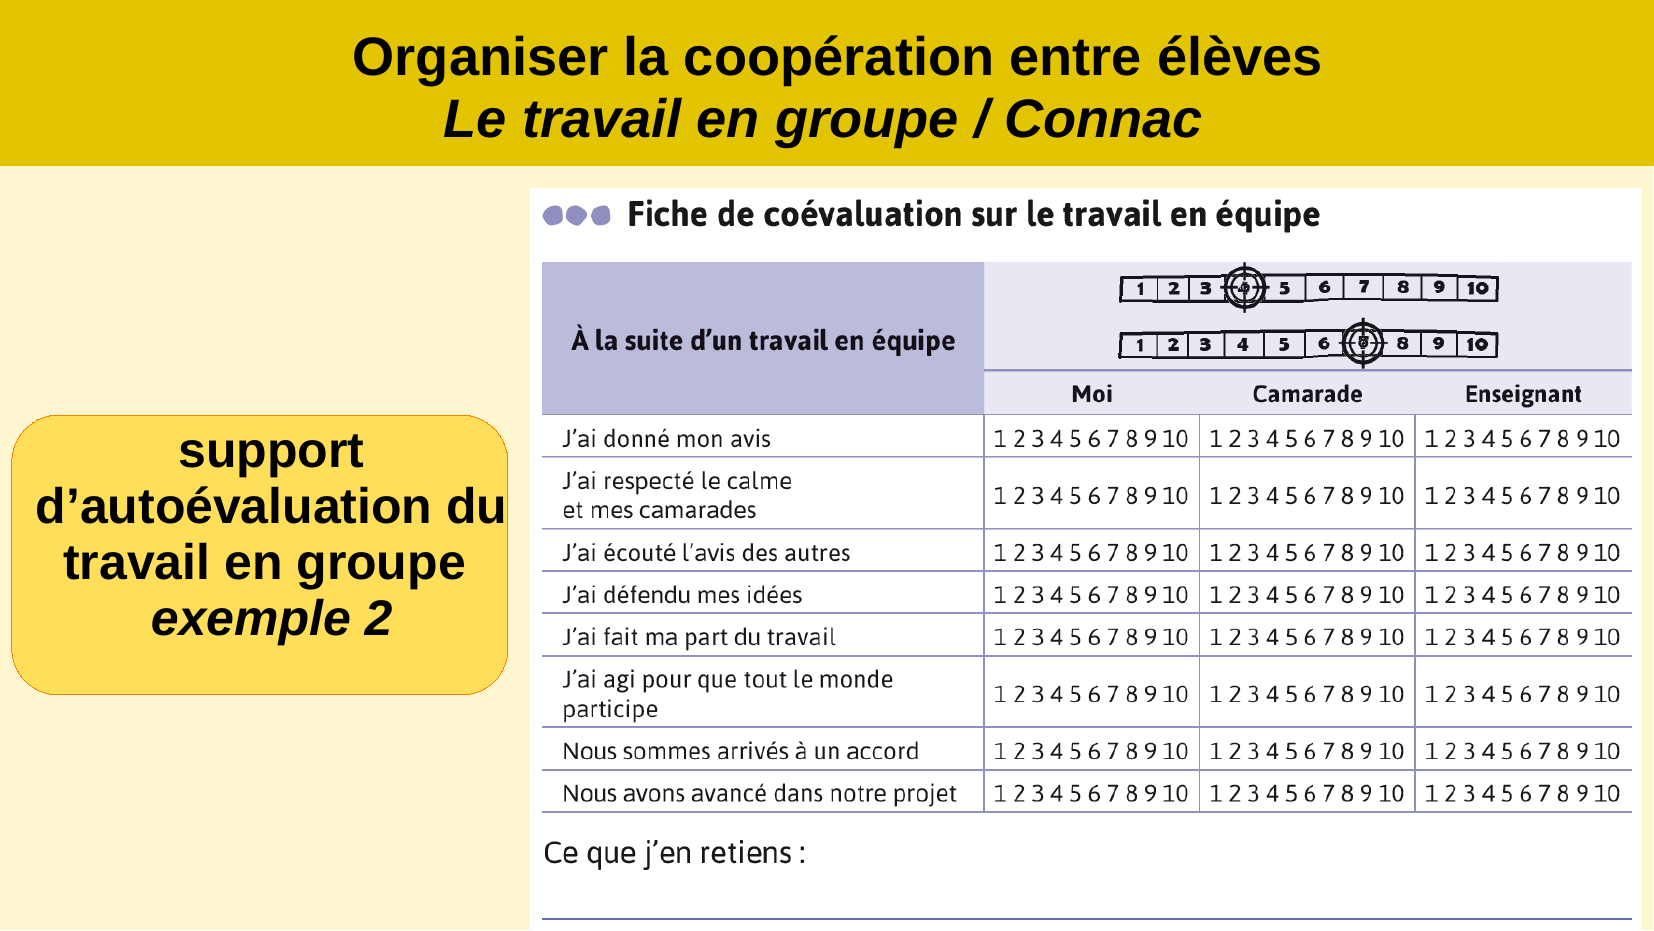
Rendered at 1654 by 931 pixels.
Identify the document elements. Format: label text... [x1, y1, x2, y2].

picture [530, 188, 1642, 931]
text_box [0, 0, 1654, 166]
text_box support d’autoévaluation du travail en groupe exemple 2 [0, 415, 530, 792]
text_box Organiser la coopération entre élèves Le travail en groupe / Connac [129, 11, 1489, 189]
